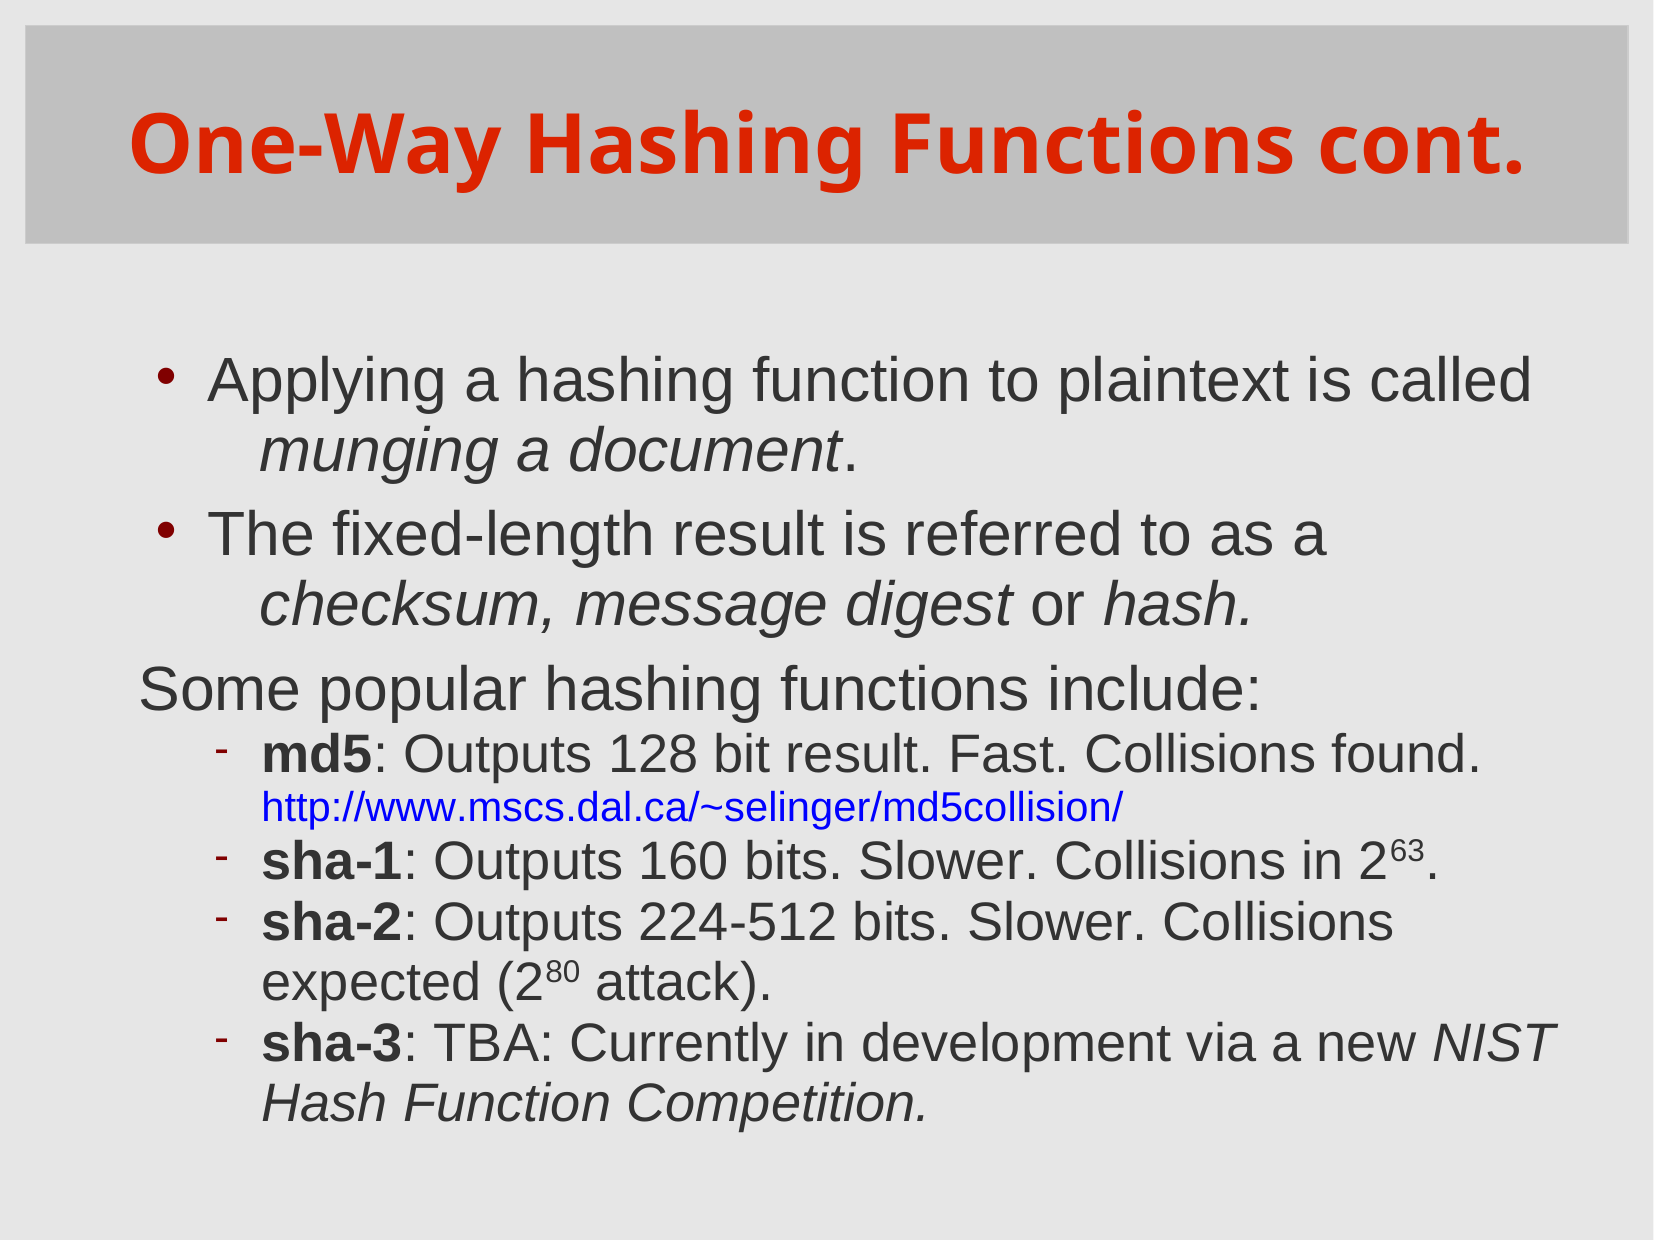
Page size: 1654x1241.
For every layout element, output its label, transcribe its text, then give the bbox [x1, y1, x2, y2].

list Applying a hashing function to plaintext is called munging a document. The fixed-length result is referred to as a checksum, message digest or hash. Some popular hashing functions include: md5: Outputs 128 bit result. Fast. Collisions found. http://www.mscs.dal.ca/~selinger/md5collision/ sha-1: Outputs 160 bits. Slower. Collisions in 263. sha-2: Outputs 224-512 bits. Slower. Collisions expected (280 attack). sha-3: TBA: Currently in development via a new NIST Hash Function Competition. [121, 344, 1576, 1153]
title One-Way Hashing Functions cont. [121, 37, 1534, 245]
